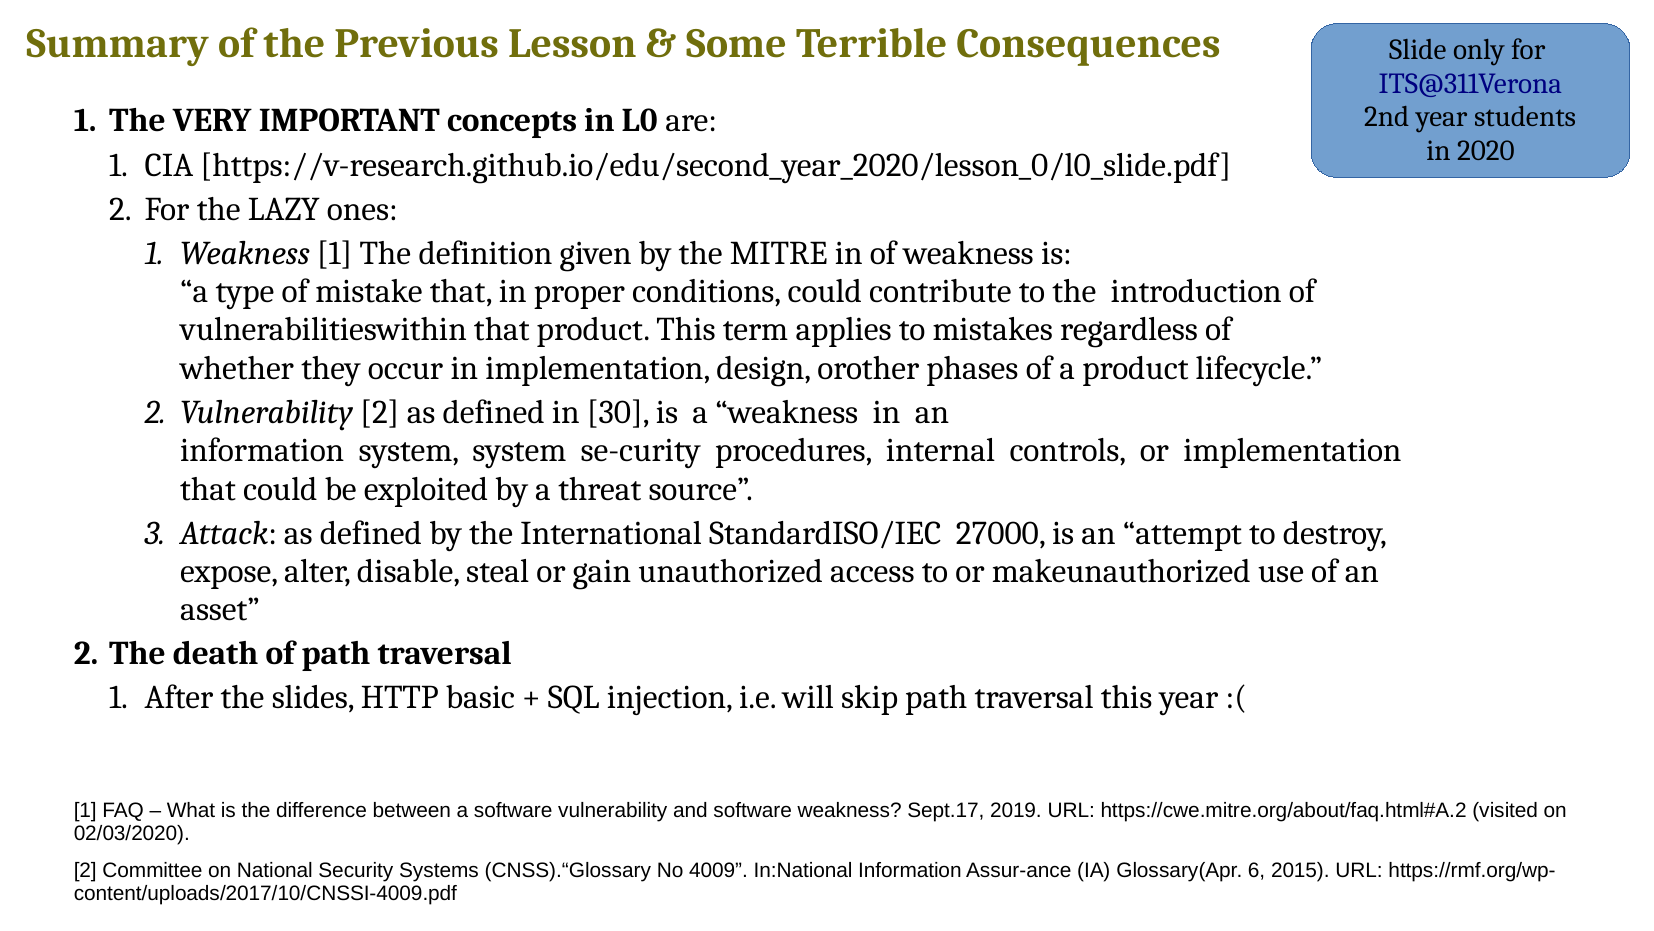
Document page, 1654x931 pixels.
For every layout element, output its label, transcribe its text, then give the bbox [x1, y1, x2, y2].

text_box The VERY IMPORTANT concepts in L0 are: CIA [https://v-research.github.io/edu/second_year_2020/lesson_0/l0_slide.pdf] For the LAZY ones: Weakness [1] The definition given by the MITRE in of weakness is: “a type of mistake that, in proper conditions, could contribute to the introduction of vulnerabilitieswithin that product. This term applies to mistakes regardless of whether they occur in implementation, design, orother phases of a product lifecycle.” Vulnerability [2] as defined in [30], is a “weakness in an information system, system se-curity procedures, internal controls, or implementation that could be exploited by a threat source”. Attack: as defined by the International StandardISO/IEC 27000, is an “attempt to destroy, expose, alter, disable, steal or gain unauthorized access to or makeunauthorized use of an asset” The death of path traversal After the slides, HTTP basic + SQL injection, i.e. will skip path traversal this year :( [59, 94, 1619, 781]
text_box Summary of the Previous Lesson & Some Terrible Consequences [11, 12, 1359, 77]
text_box Slide only for ITS@311Verona 2nd year students in 2020 [1311, 23, 1630, 178]
text_box [1] FAQ – What is the difference between a software vulnerability and software weakness? Sept.17, 2019. URL: https://cwe.mitre.org/about/faq.html#A.2 (visited on 02/03/2020). [2] Committee on National Security Systems (CNSS).“Glossary No 4009”. In:National Information Assur-ance (IA) Glossary(Apr. 6, 2015). URL: https://rmf.org/wp-content/uploads/2017/10/CNSSI-4009.pdf [59, 791, 1595, 913]
